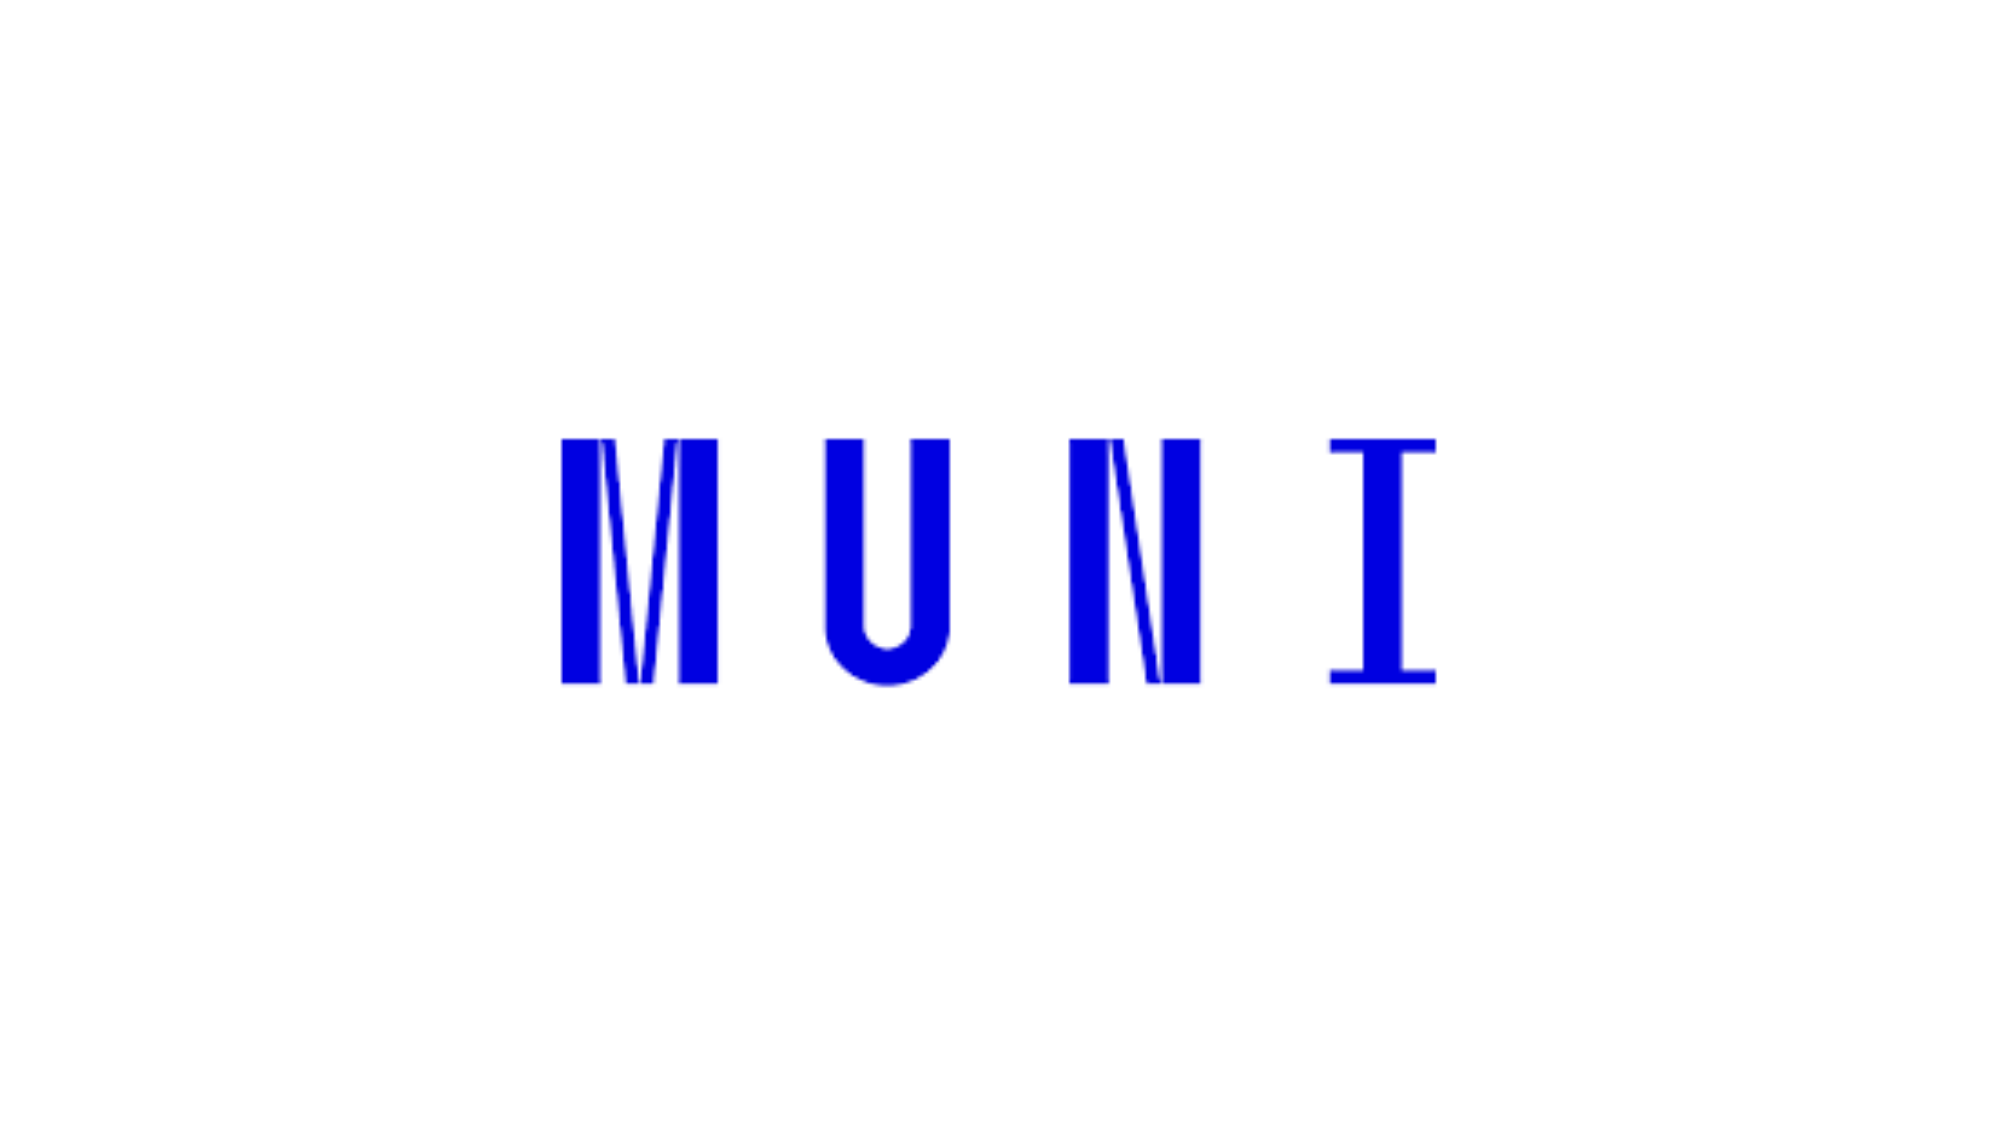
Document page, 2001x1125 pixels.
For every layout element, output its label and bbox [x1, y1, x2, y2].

picture [407, 286, 1593, 839]
